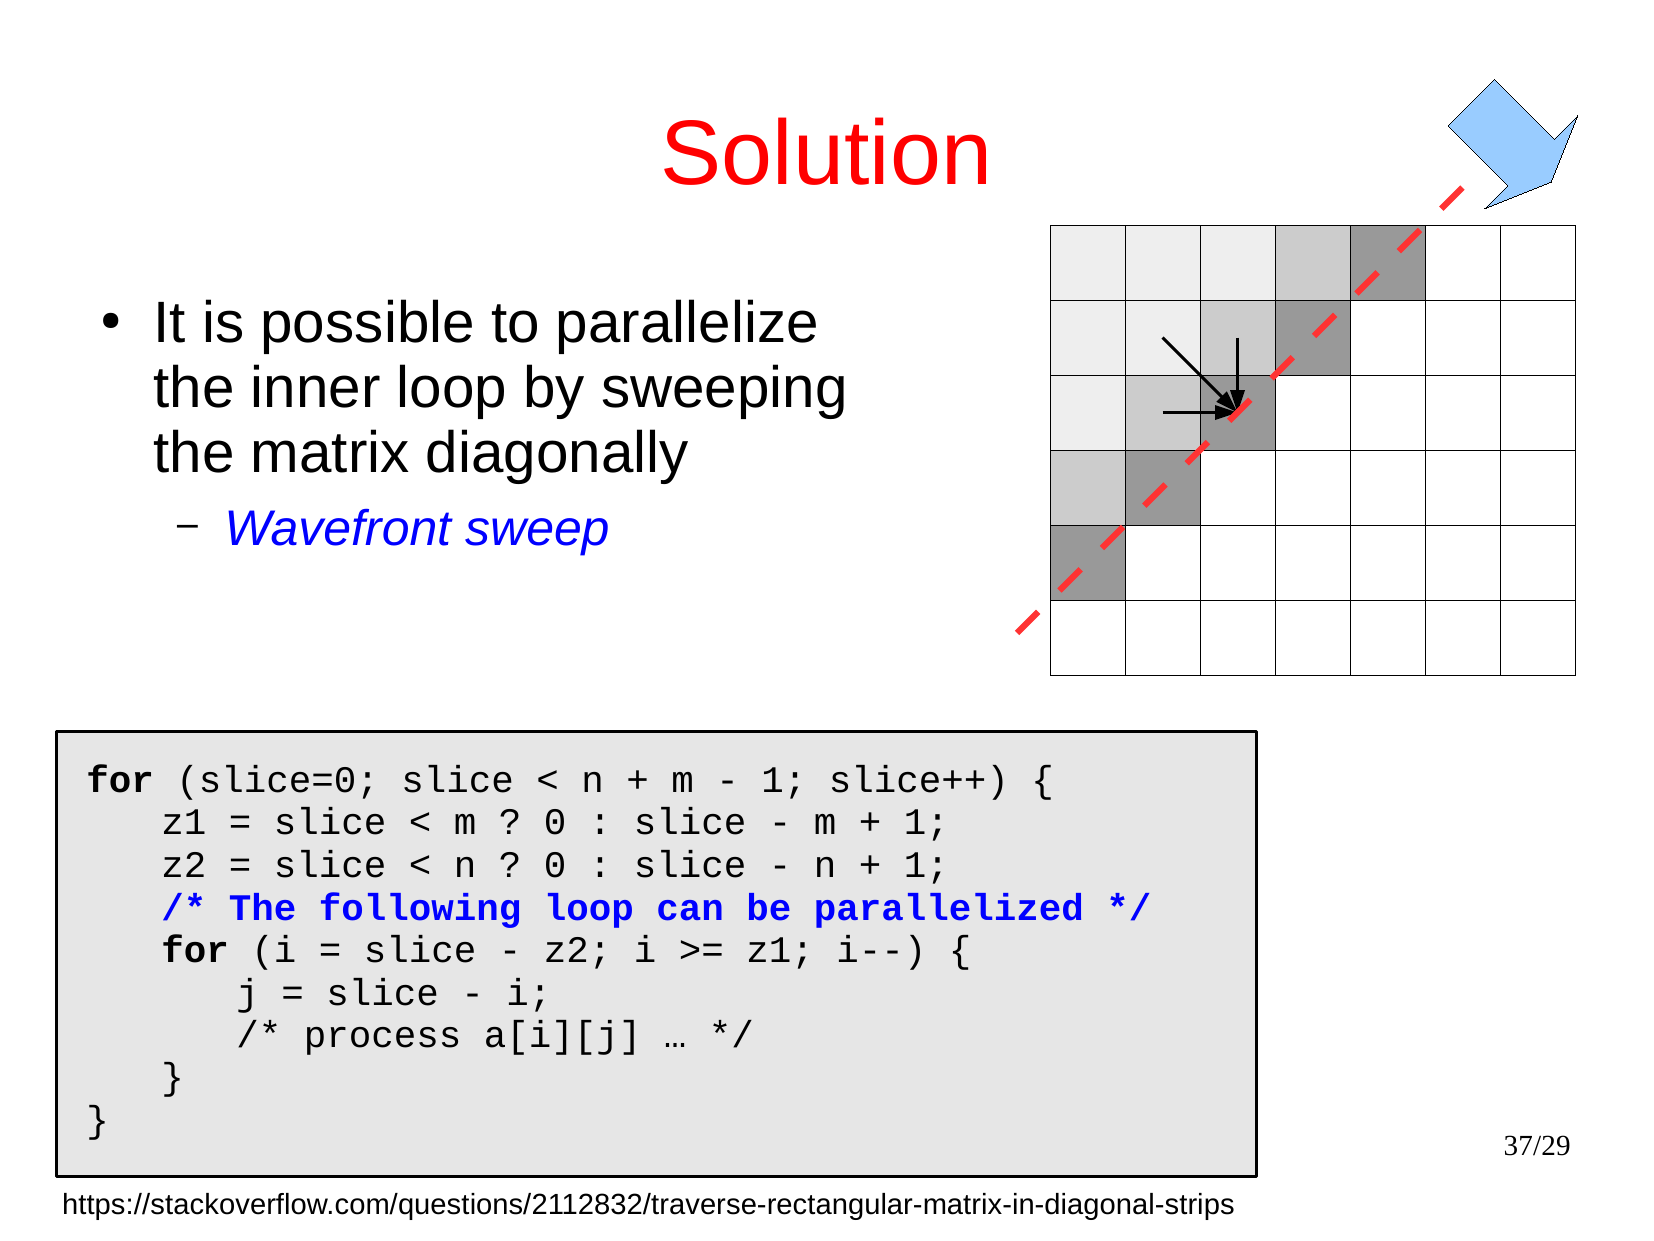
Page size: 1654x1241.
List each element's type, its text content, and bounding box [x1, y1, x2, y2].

list It is possible to parallelize the inner loop by sweeping the matrix diagonally Wavefront sweep [82, 290, 882, 730]
text_box for (slice=0; slice < n + m - 1; slice++) { z1 = slice < m ? 0 : slice - m + 1; z2 = slice < n ? 0 : slice - n + 1; /* The following loop can be parallelized */ for (i = slice - z2; i >= z1; i--) { j = slice - i; /* process a[i][j] … */ } } [56, 731, 1257, 1177]
text_box [1050, 225, 1576, 676]
text_box [1448, 79, 1578, 209]
title Solution [82, 49, 1571, 257]
text_box https://stackoverflow.com/questions/2112832/traverse-rectangular-matrix-in-diagonal-strips [47, 1180, 1276, 1238]
